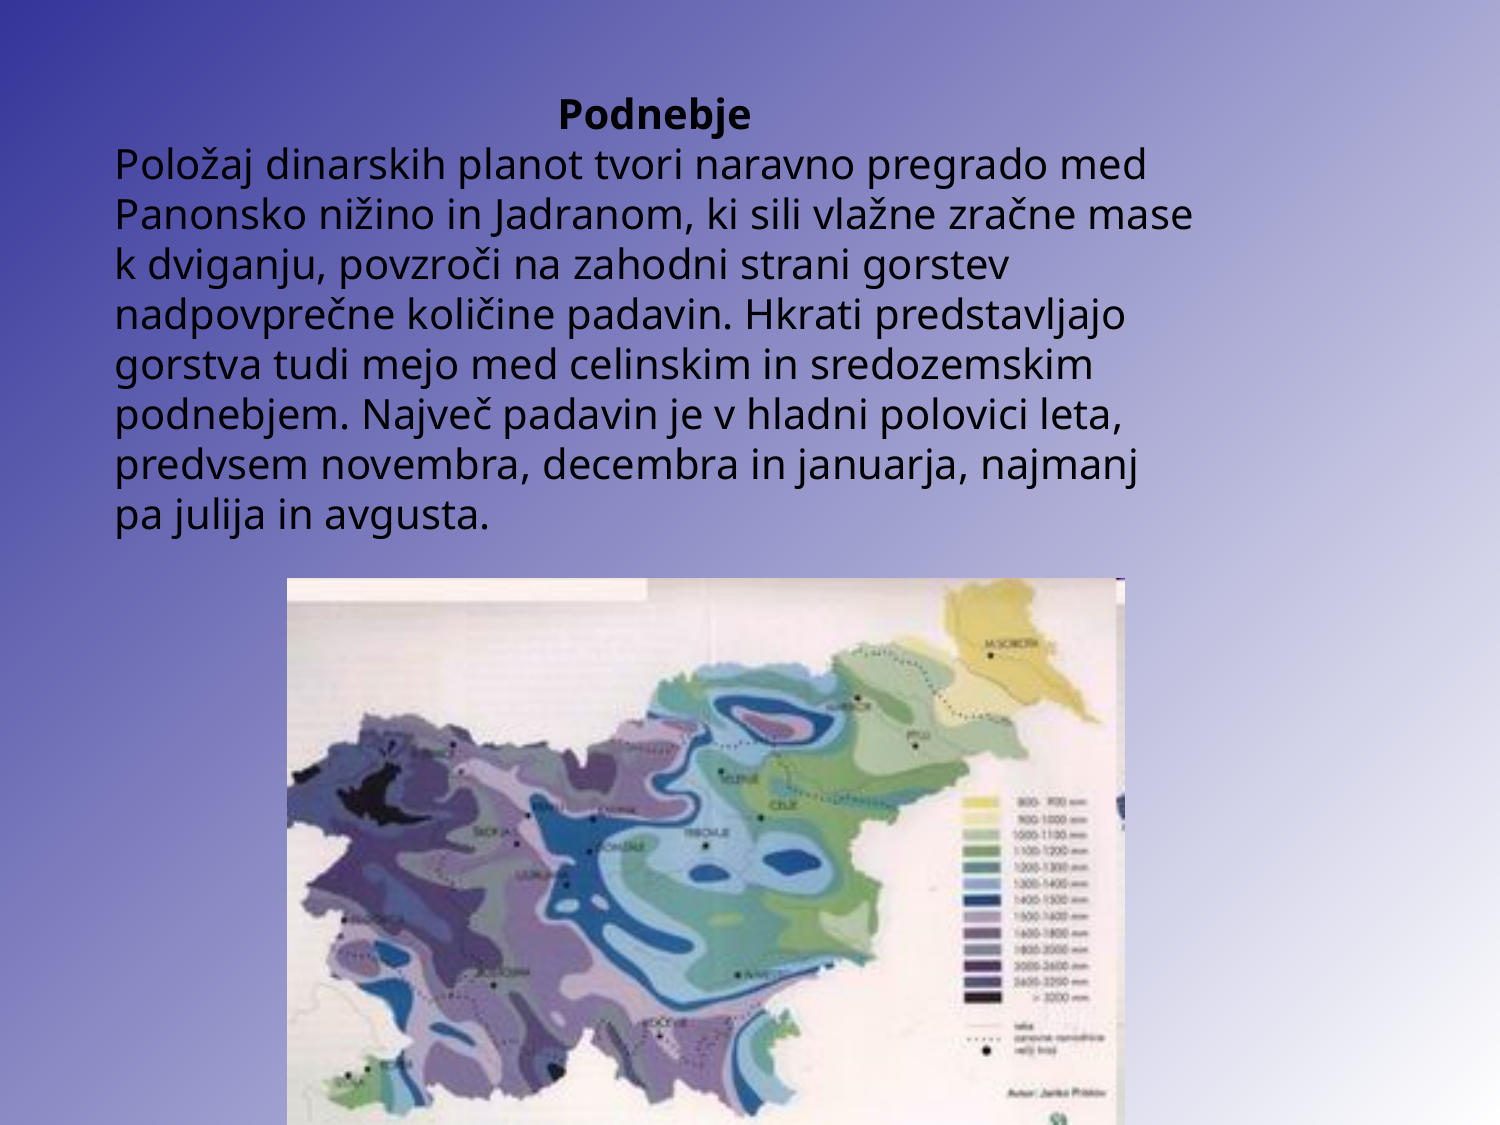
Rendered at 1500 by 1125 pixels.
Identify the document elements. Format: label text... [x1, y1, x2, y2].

text_box Podnebje Položaj dinarskih planot tvori naravno pregrado med Panonsko nižino in Jadranom, ki sili vlažne zračne mase k dviganju, povzroči na zahodni strani gorstev nadpovprečne količine padavin. Hkrati predstavljajo gorstva tudi mejo med celinskim in sredozemskim podnebjem. Največ padavin je v hladni polovici leta, predvsem novembra, decembra in januarja, najmanj pa julija in avgusta. [99, 80, 1210, 546]
picture [287, 578, 1125, 1125]
